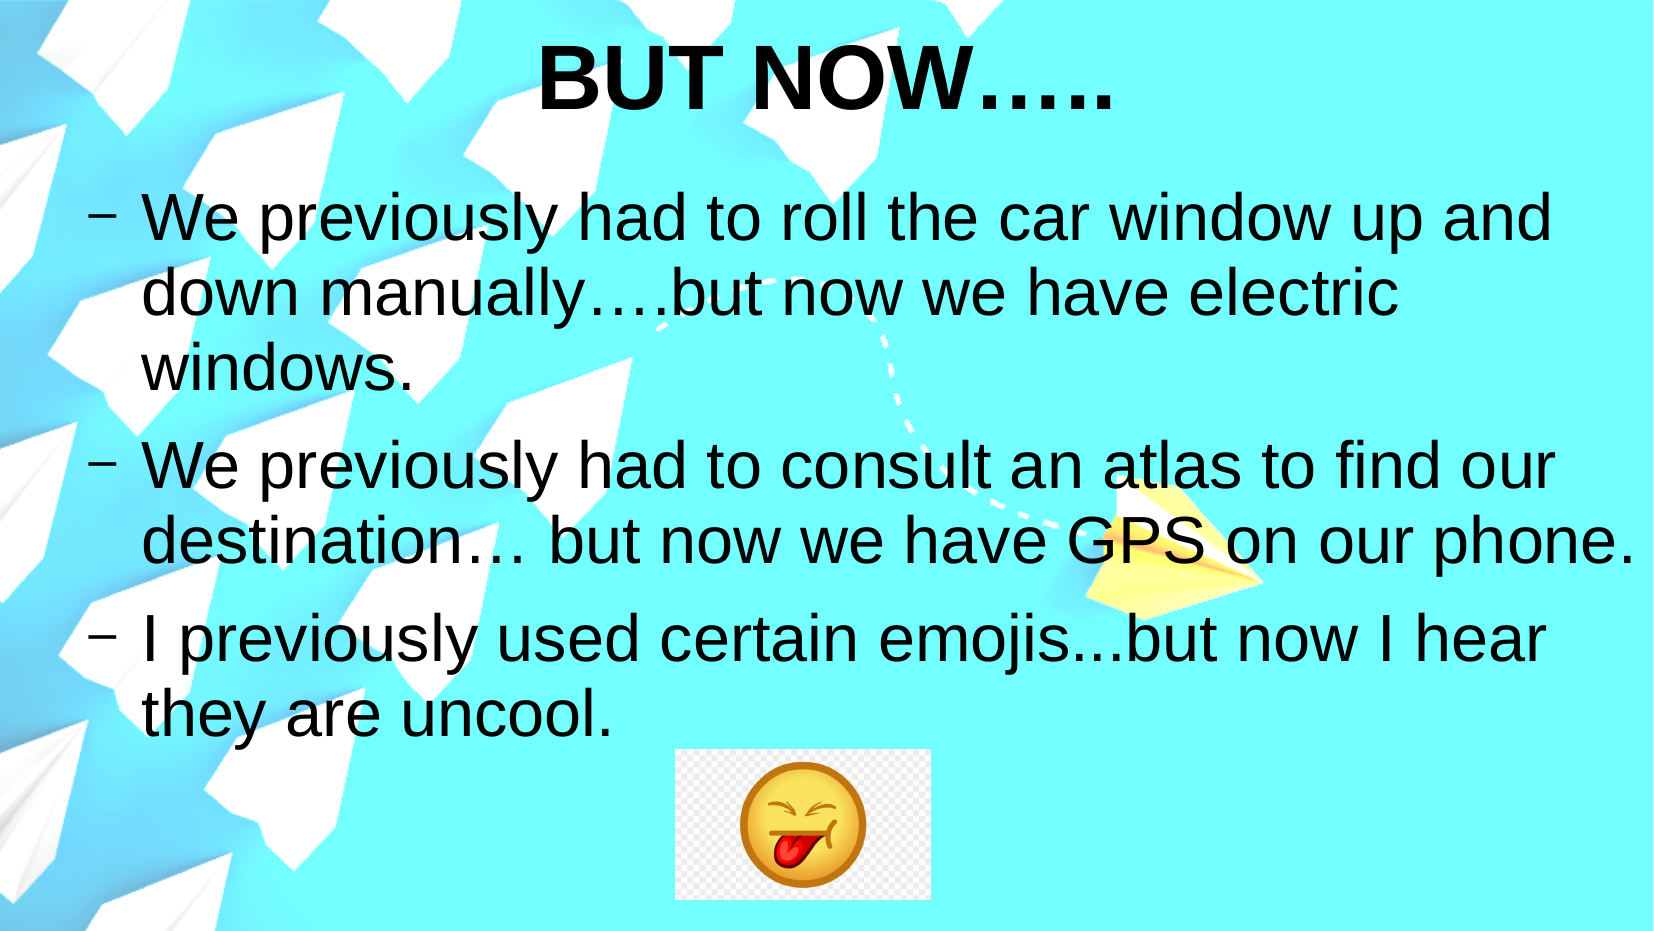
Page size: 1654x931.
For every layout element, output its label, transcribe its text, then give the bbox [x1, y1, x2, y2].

picture [675, 749, 931, 901]
picture [0, 0, 1654, 180]
title BUT NOW….. [82, 0, 1571, 156]
list We previously had to roll the car window up and down manually….but now we have electric windows. We previously had to consult an atlas to find our destination… but now we have GPS on our phone. I previously used certain emojis...but now I hear they are uncool. [0, 180, 1654, 931]
